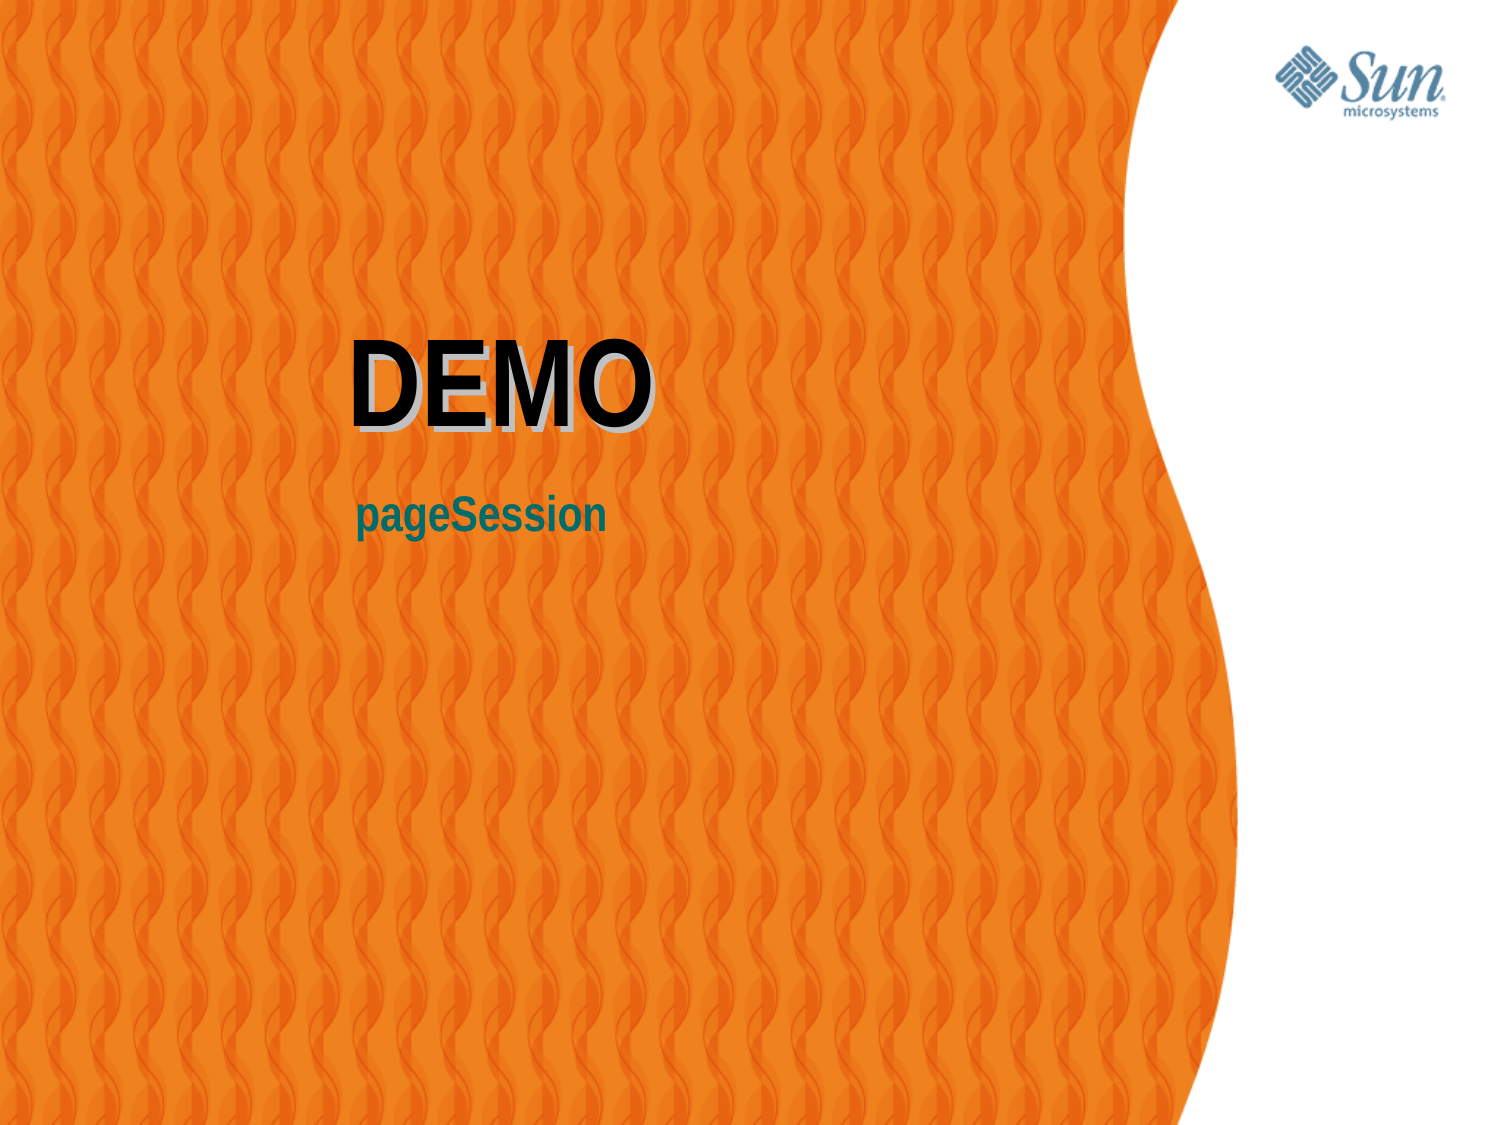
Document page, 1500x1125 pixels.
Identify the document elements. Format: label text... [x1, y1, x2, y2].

list DEMO [332, 328, 843, 539]
picture [0, 0, 1500, 1125]
text_box pageSession [355, 492, 918, 549]
